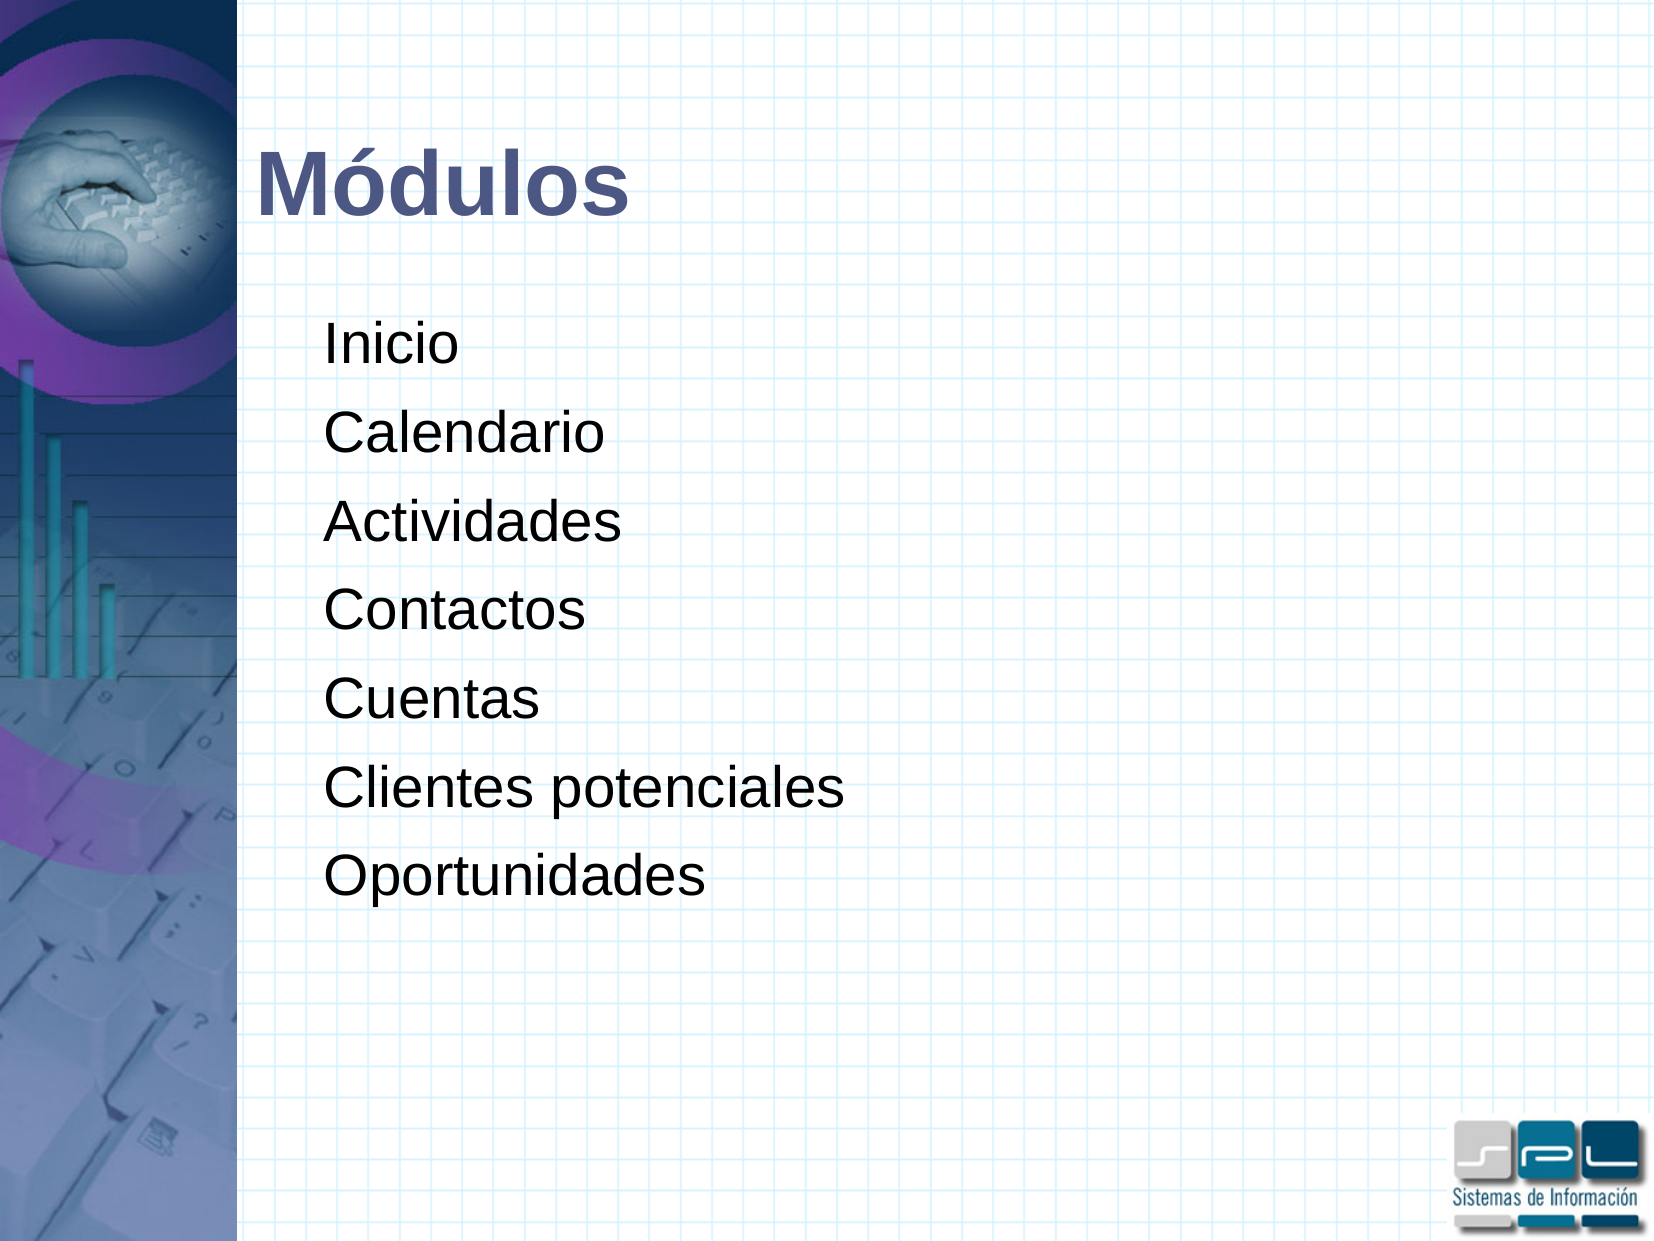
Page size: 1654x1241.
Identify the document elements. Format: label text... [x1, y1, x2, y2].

list Inicio Calendario Actividades Contactos Cuentas Clientes potenciales Oportunidades [244, 311, 1625, 1093]
picture [0, 0, 1654, 1241]
title Módulos [254, 131, 1640, 235]
